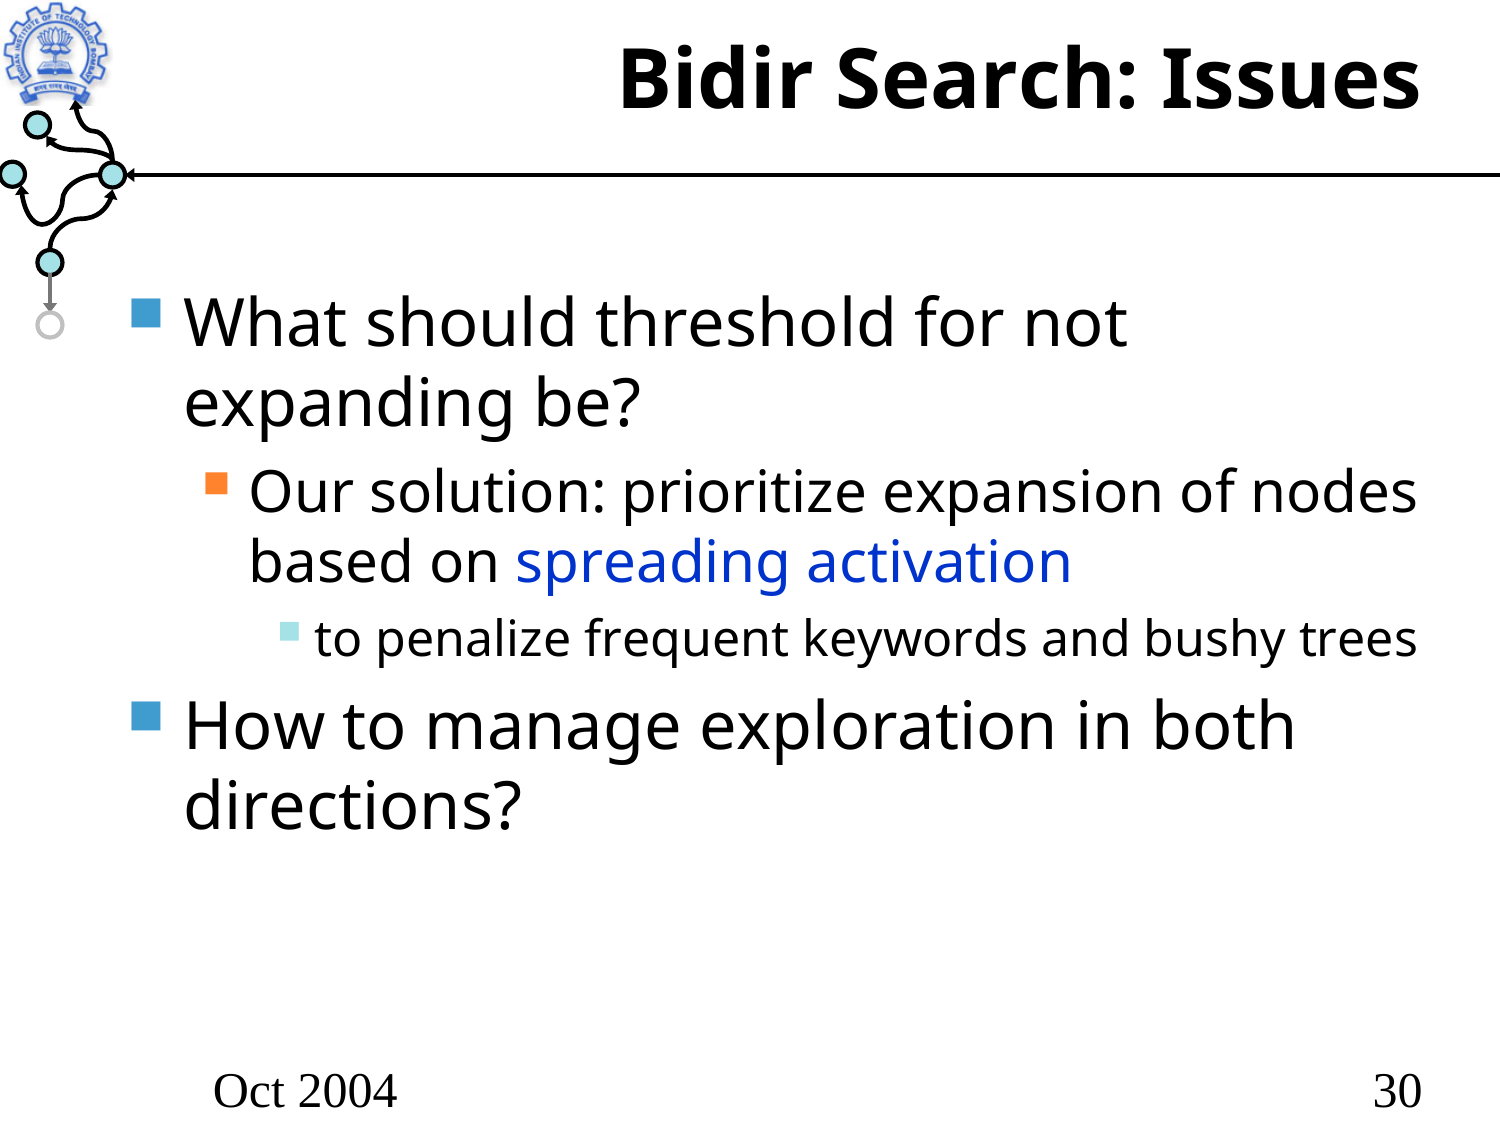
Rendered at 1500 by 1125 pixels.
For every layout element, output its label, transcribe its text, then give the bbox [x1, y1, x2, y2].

title Bidir Search: Issues [187, 0, 1438, 150]
picture [0, 0, 113, 106]
list What should threshold for not expanding be? Our solution: prioritize expansion of nodes based on spreading activation to penalize frequent keywords and bushy trees How to manage exploration in both directions? [112, 174, 1438, 1026]
